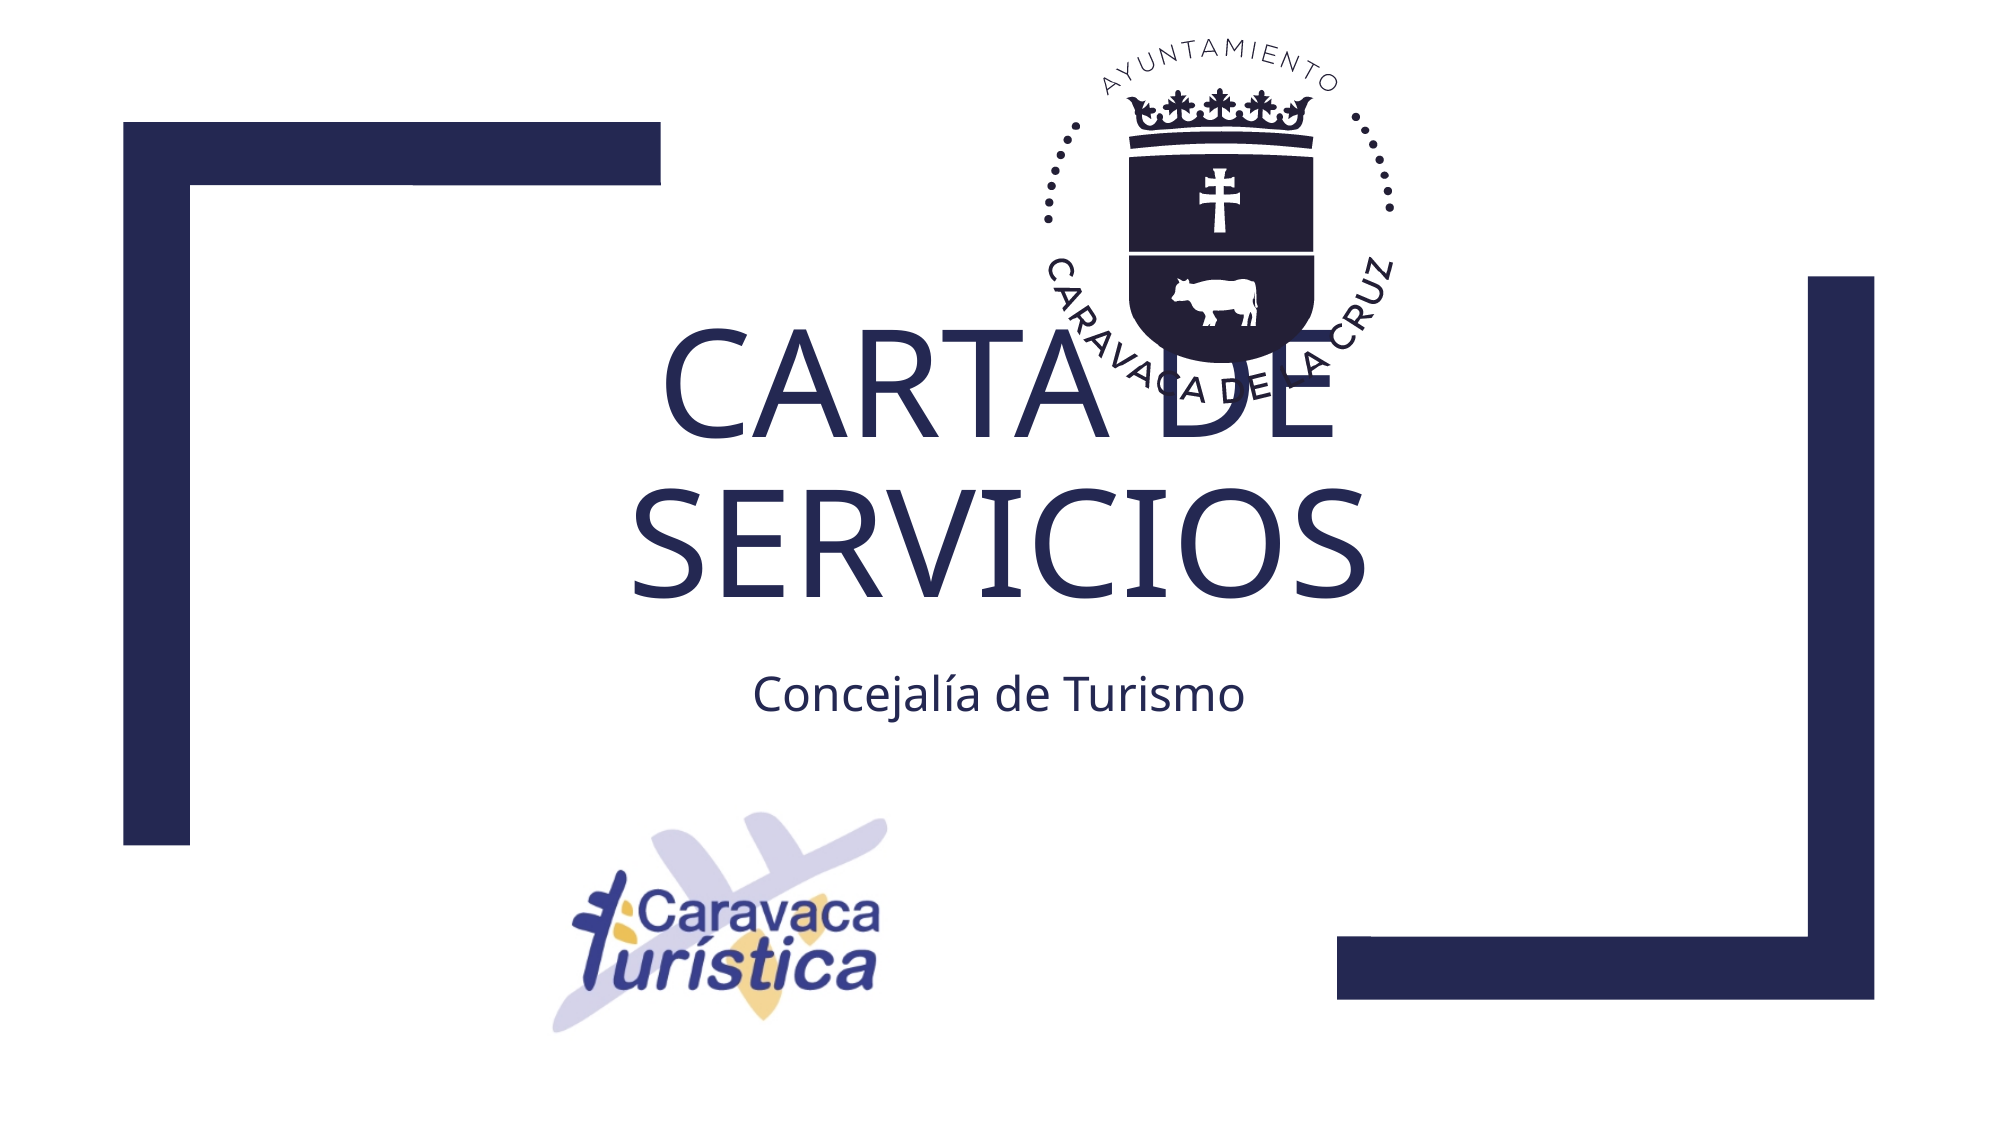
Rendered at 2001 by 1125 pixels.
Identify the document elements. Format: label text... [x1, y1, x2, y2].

title Carta de Servicios [314, 293, 1686, 638]
subtitle Concejalía de Turismo [439, 649, 1561, 828]
picture [1036, 35, 1403, 414]
picture [511, 791, 929, 1055]
